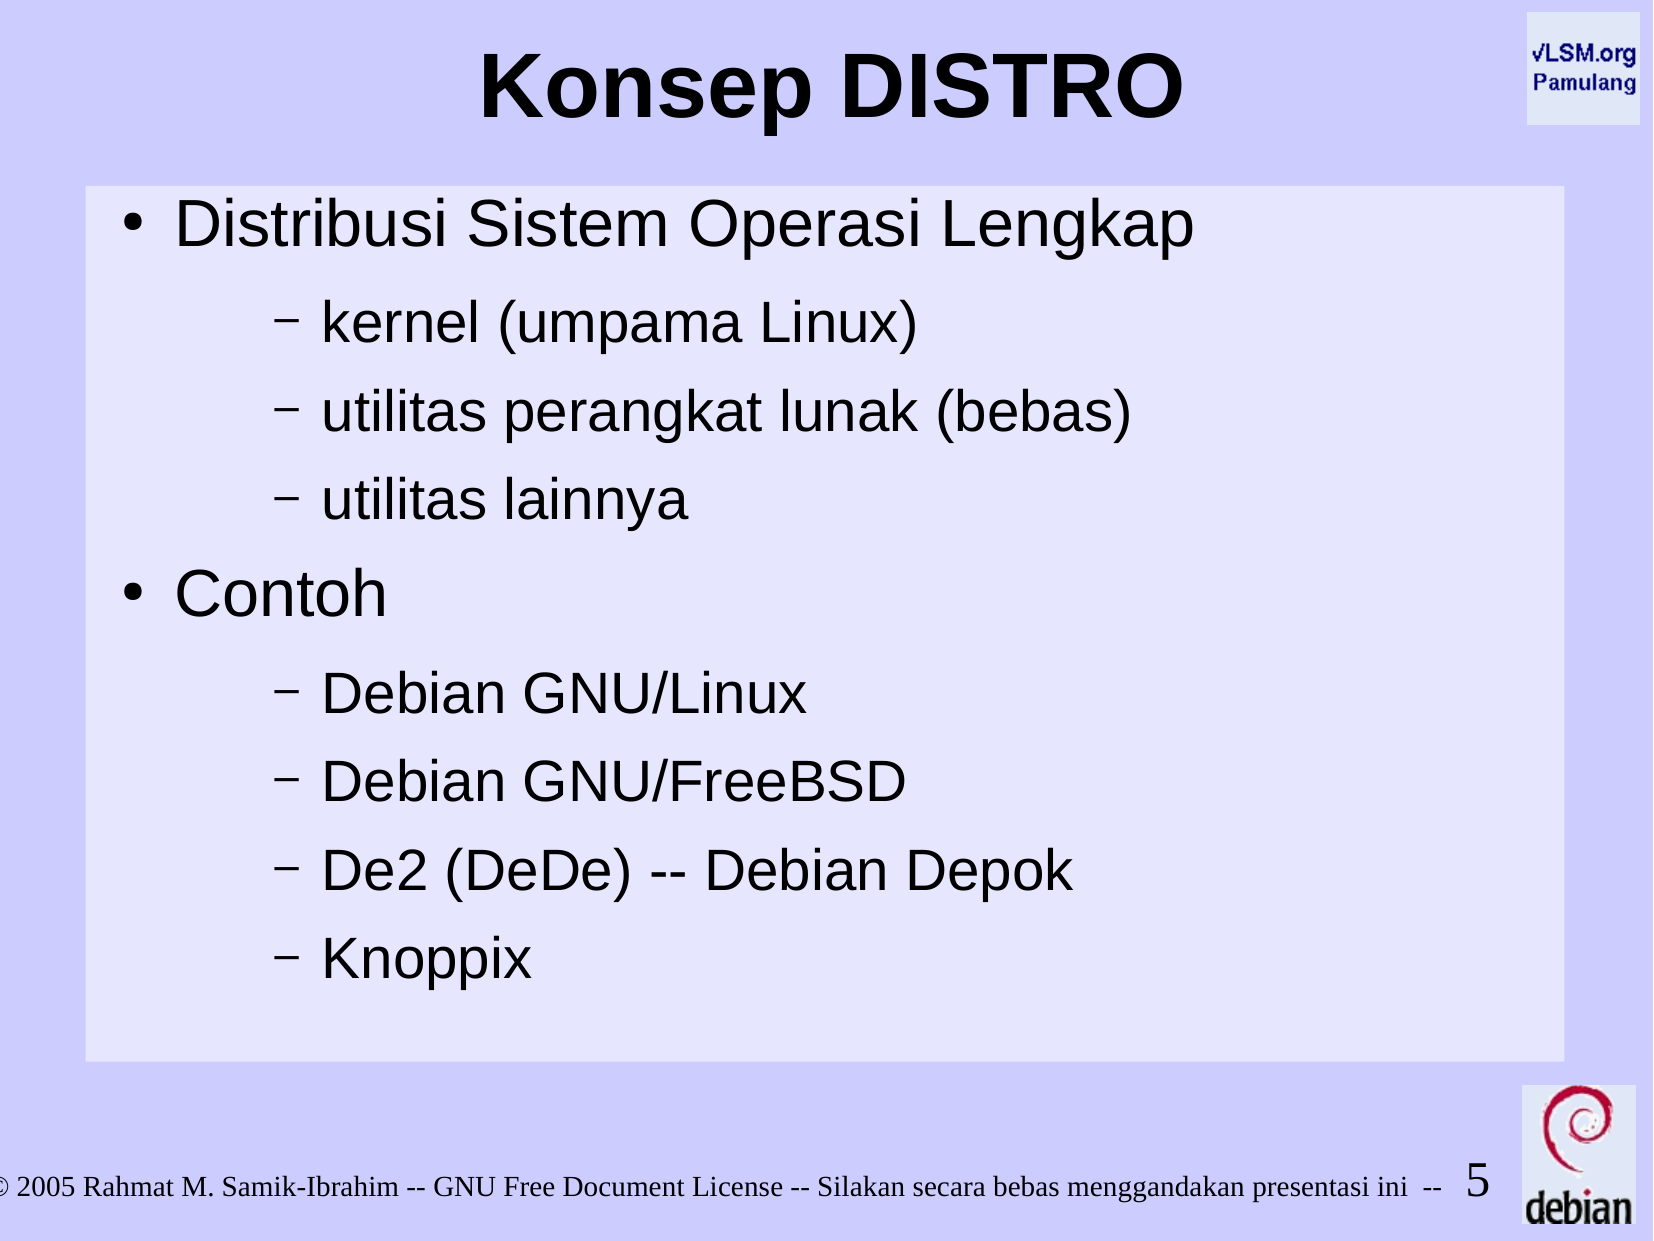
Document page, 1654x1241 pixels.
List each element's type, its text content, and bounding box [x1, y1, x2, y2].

picture [1527, 12, 1640, 125]
picture [1522, 1085, 1636, 1224]
list Distribusi Sistem Operasi Lengkap kernel (umpama Linux) utilitas perangkat lunak (bebas) utilitas lainnya Contoh Debian GNU/Linux Debian GNU/FreeBSD De2 (DeDe) -- Debian Depok Knoppix [85, 185, 1565, 1062]
title Konsep DISTRO [40, 31, 1625, 142]
